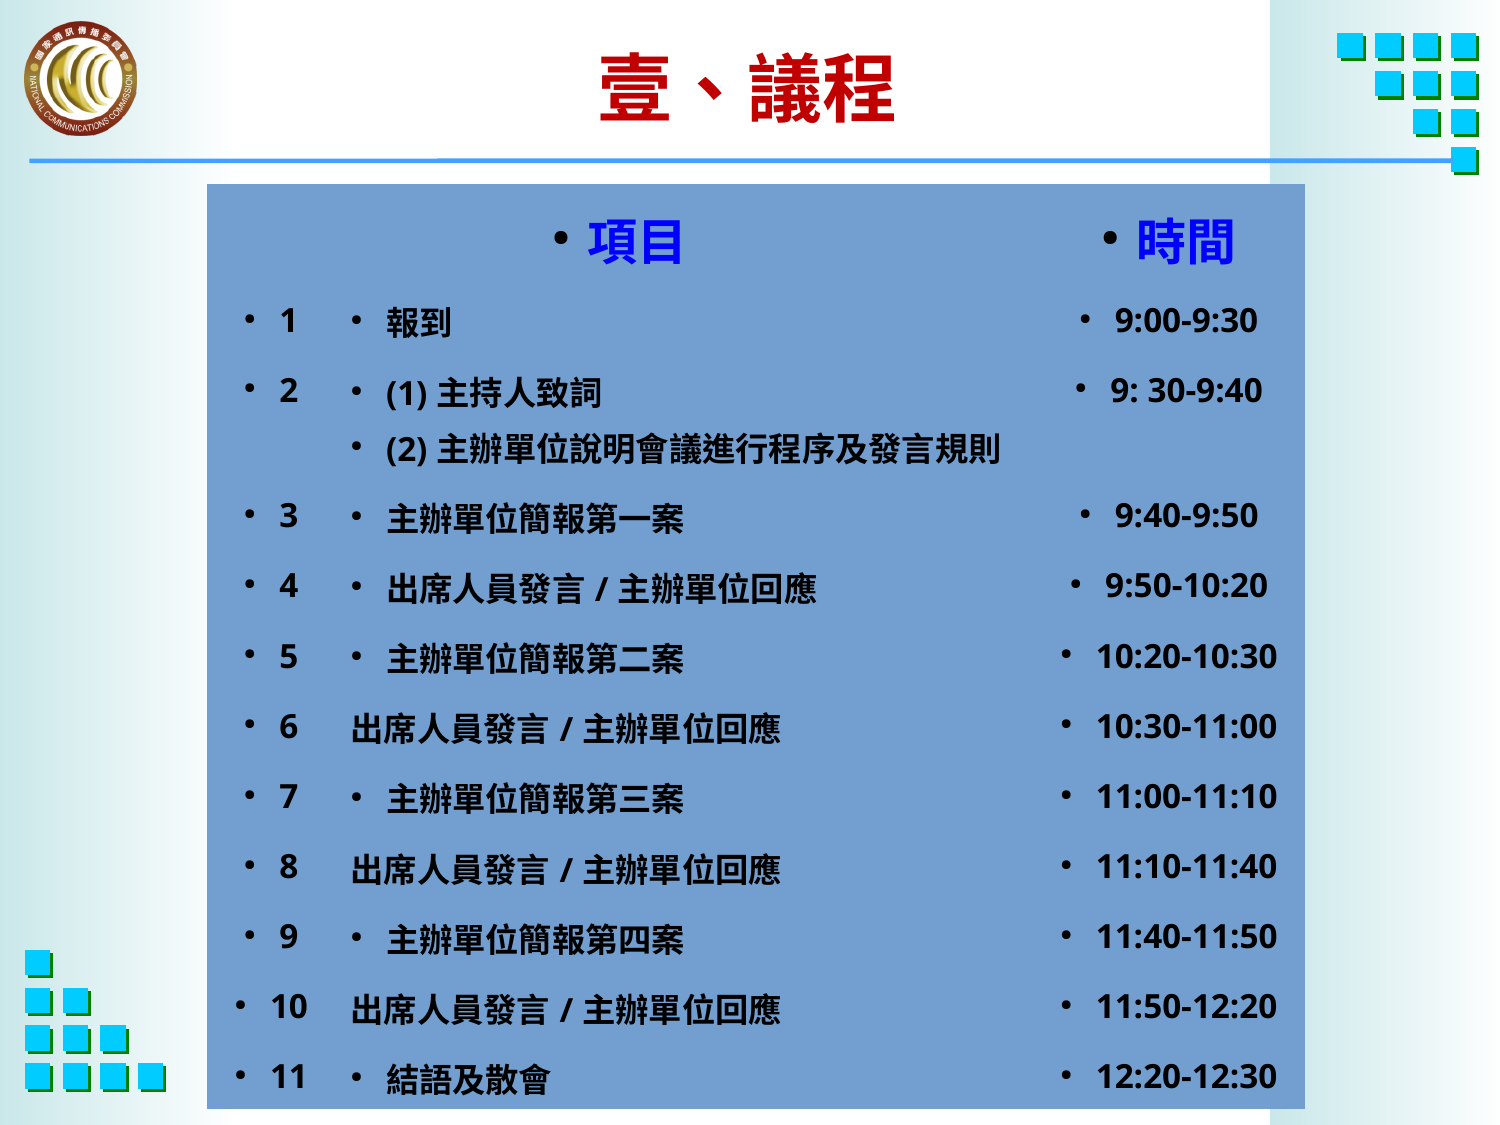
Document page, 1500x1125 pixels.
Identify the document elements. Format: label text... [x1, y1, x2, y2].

table_cell 7 [207, 759, 336, 829]
table_cell 6 [207, 689, 336, 759]
table_cell 9:40-9:50 [1033, 478, 1305, 548]
table_cell 11:10-11:40 [1033, 829, 1305, 899]
table_cell 9: 30-9:40 [1033, 353, 1305, 478]
table_cell 9:50-10:20 [1033, 548, 1305, 619]
table_cell 9 [207, 899, 336, 969]
title 壹、議程 [189, 23, 1306, 150]
table_cell 12:20-12:30 [1033, 1039, 1305, 1109]
table_cell 主辦單位簡報第三案 [336, 759, 1033, 829]
table_header 項目 [207, 184, 1033, 283]
table_cell 11 [207, 1039, 336, 1109]
table_cell 1 [207, 283, 336, 353]
table_cell 報到 [336, 283, 1033, 353]
table_cell 出席人員發言/主辦單位回應 [336, 829, 1033, 899]
table_cell 11:50-12:20 [1033, 969, 1305, 1039]
table_cell 10 [207, 969, 336, 1039]
table_cell 主辦單位簡報第一案 [336, 478, 1033, 548]
table_cell 2 [207, 353, 336, 478]
table_cell 主辦單位簡報第二案 [336, 619, 1033, 689]
table_cell 9:00-9:30 [1033, 283, 1305, 353]
table_cell 主辦單位簡報第四案 [336, 899, 1033, 969]
table_cell 出席人員發言/主辦單位回應 [336, 548, 1033, 619]
table_cell 10:20-10:30 [1033, 619, 1305, 689]
table_cell 8 [207, 829, 336, 899]
table_cell 11:40-11:50 [1033, 899, 1305, 969]
table_cell 4 [207, 548, 336, 619]
table_cell 出席人員發言/主辦單位回應 [336, 969, 1033, 1039]
table_header 時間 [1033, 184, 1305, 283]
table_cell 11:00-11:10 [1033, 759, 1305, 829]
table_cell 結語及散會 [336, 1039, 1033, 1109]
table_cell 10:30-11:00 [1033, 689, 1305, 759]
table_cell 3 [207, 478, 336, 548]
table_cell 出席人員發言/主辦單位回應 [336, 689, 1033, 759]
table_cell 5 [207, 619, 336, 689]
table_cell (1)主持人致詞 (2)主辦單位說明會議進行程序及發言規則 [336, 353, 1033, 478]
